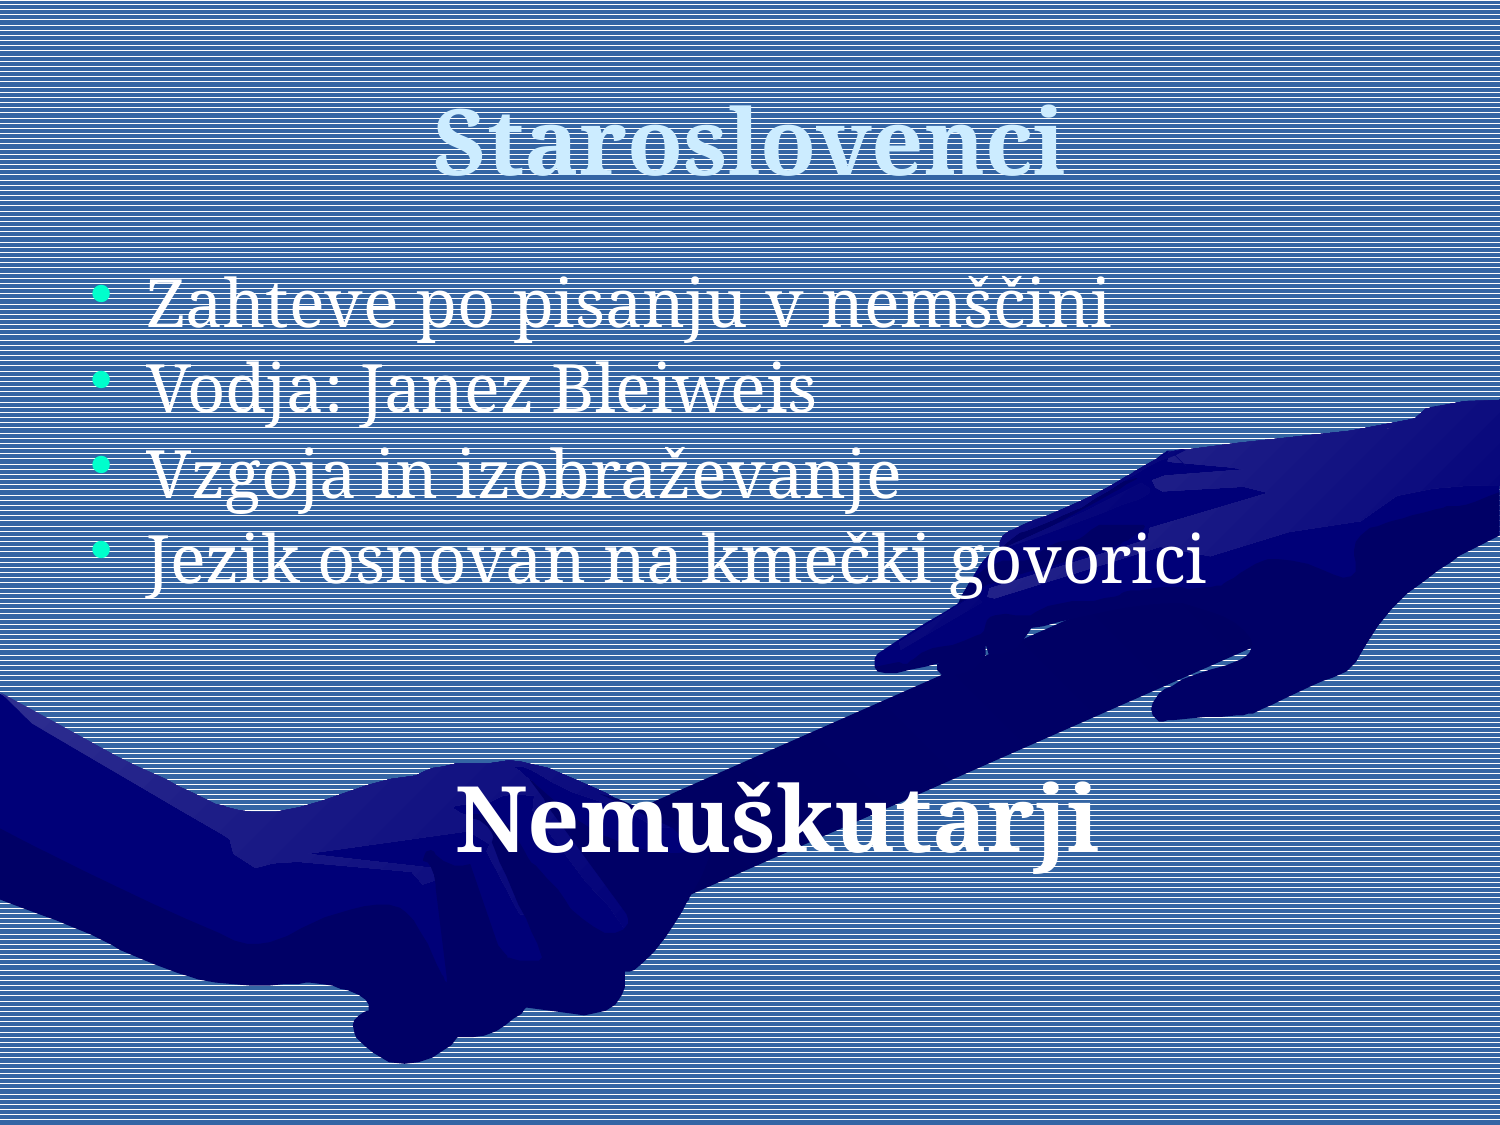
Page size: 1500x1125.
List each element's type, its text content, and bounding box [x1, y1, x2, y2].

title Staroslovenci [75, 45, 1425, 233]
list Zahteve po pisanju v nemščini Vodja: Janez Bleiweis Vzgoja in izobraževanje Jezik osnovan na kmečki govorici Nemuškutarji [75, 262, 1425, 1000]
